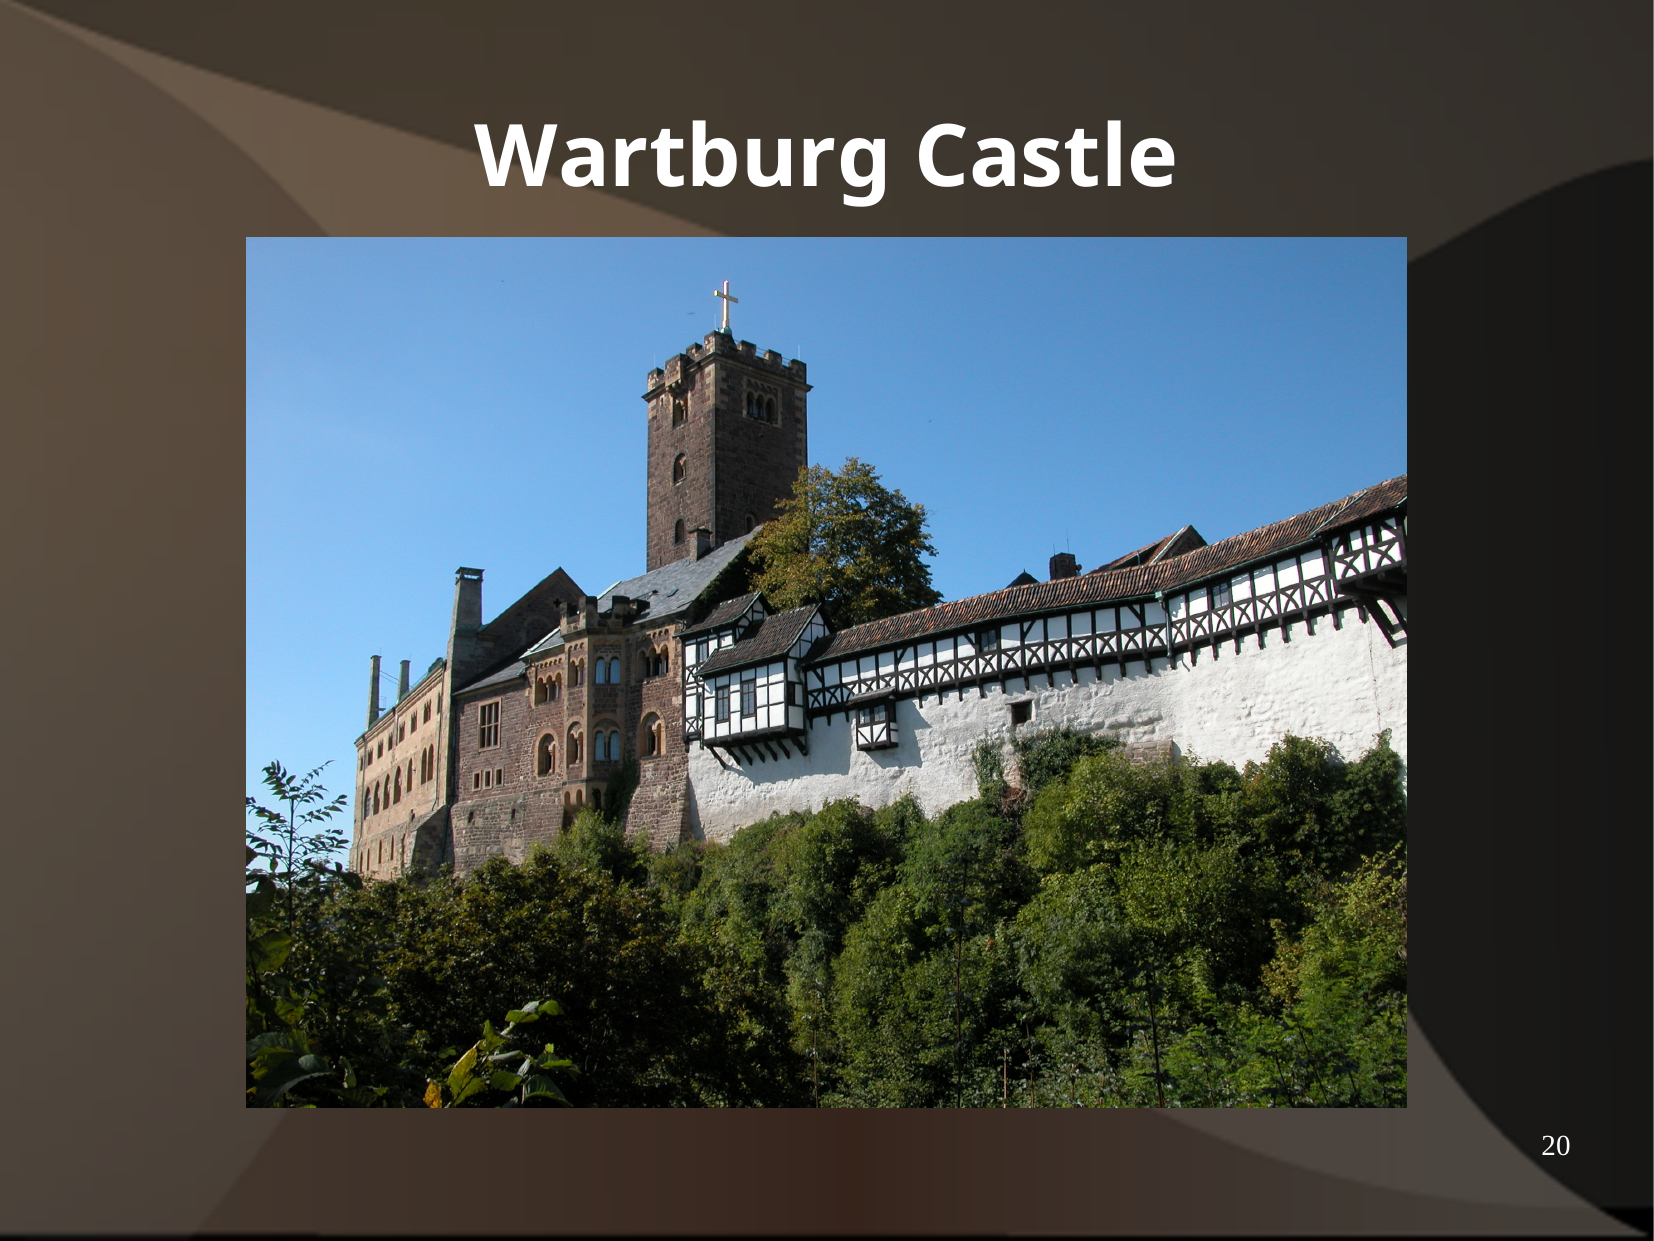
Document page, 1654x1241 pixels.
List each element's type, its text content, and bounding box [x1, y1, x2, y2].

picture [0, 0, 1654, 1241]
title Wartburg Castle [82, 49, 1571, 257]
